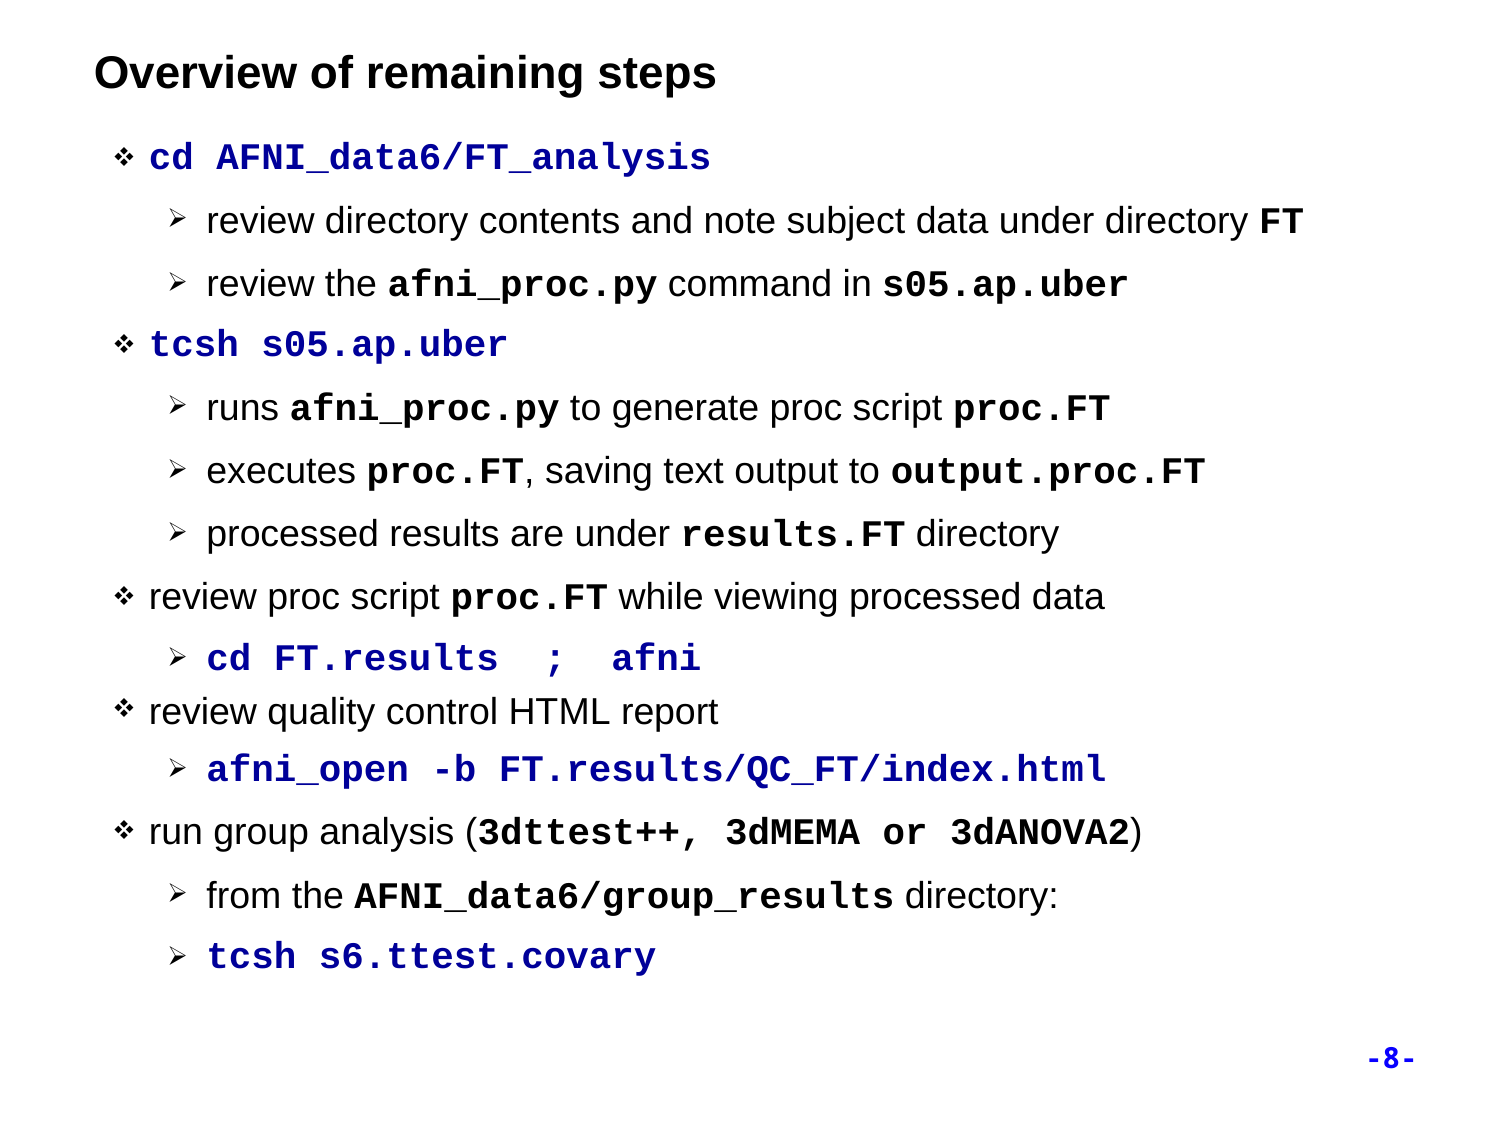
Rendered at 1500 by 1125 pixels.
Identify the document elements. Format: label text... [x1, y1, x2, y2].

list Overview of remaining steps cd AFNI_data6/FT_analysis review directory contents and note subject data under directory FT review the afni_proc.py command in s05.ap.uber tcsh s05.ap.uber runs afni_proc.py to generate proc script proc.FT executes proc.FT, saving text output to output.proc.FT processed results are under results.FT directory review proc script proc.FT while viewing processed data cd FT.results ; afni review quality control HTML report afni_open -b FT.results/QC_FT/index.html run group analysis (3dttest++, 3dMEMA or 3dANOVA2) from the AFNI_data6/group_results directory: tcsh s6.ttest.covary [40, 39, 1461, 1061]
